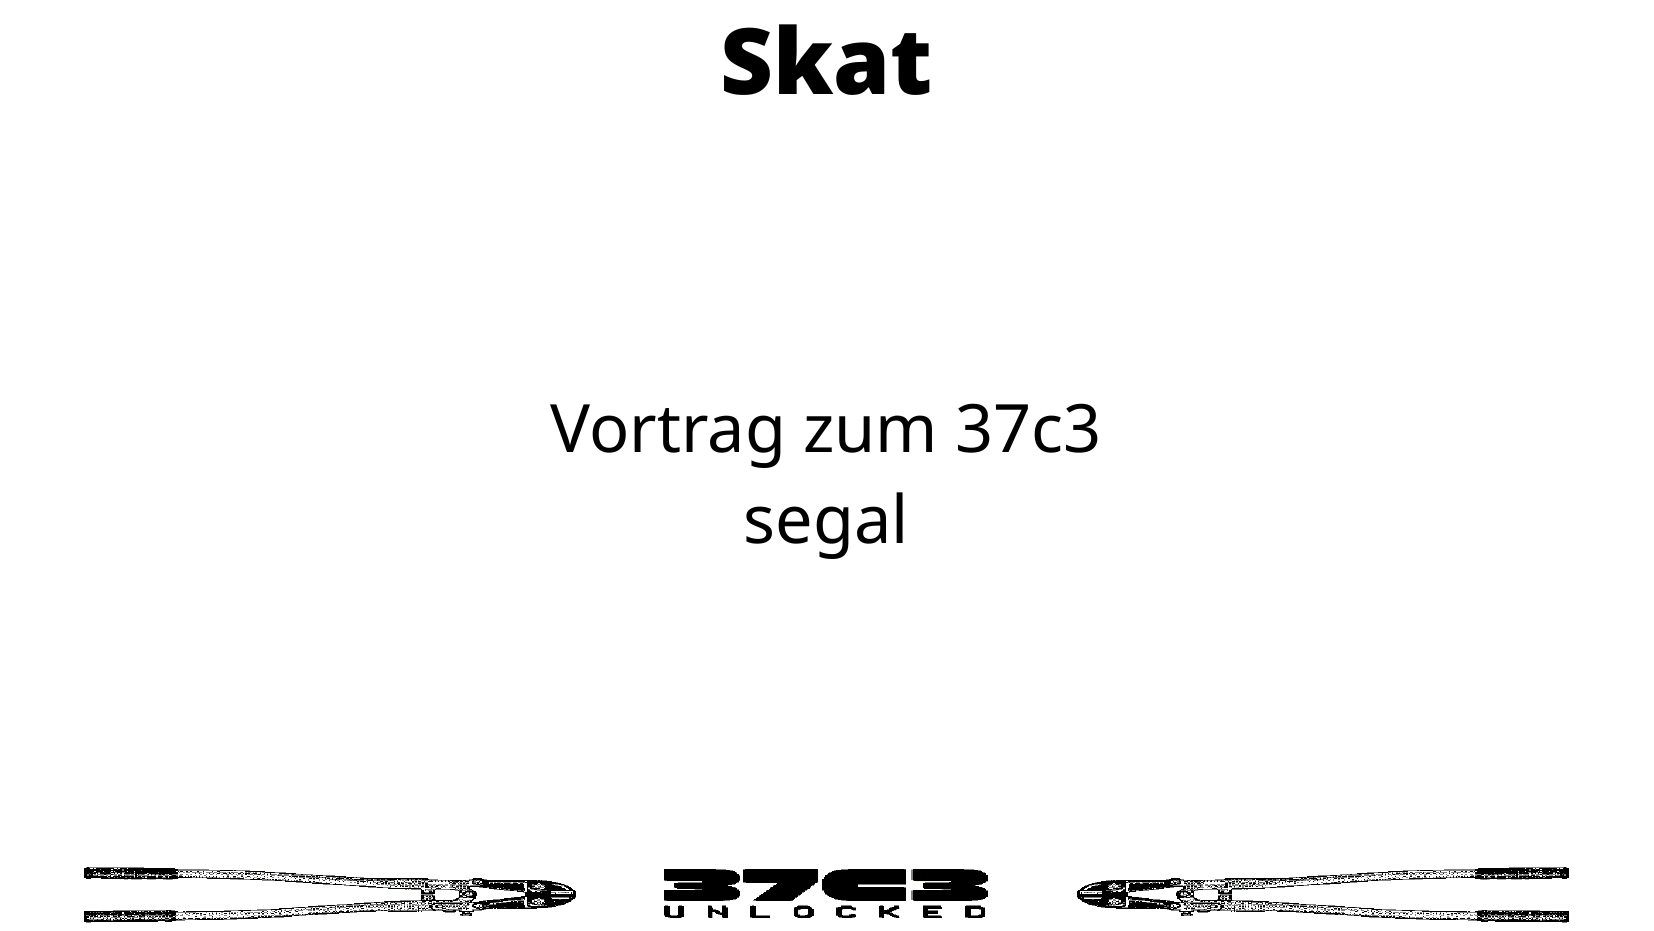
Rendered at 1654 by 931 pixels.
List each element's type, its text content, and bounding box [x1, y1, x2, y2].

subtitle Vortrag zum 37c3 segal [82, 118, 1571, 827]
picture [0, 856, 1654, 931]
title Skat [82, 0, 1571, 118]
